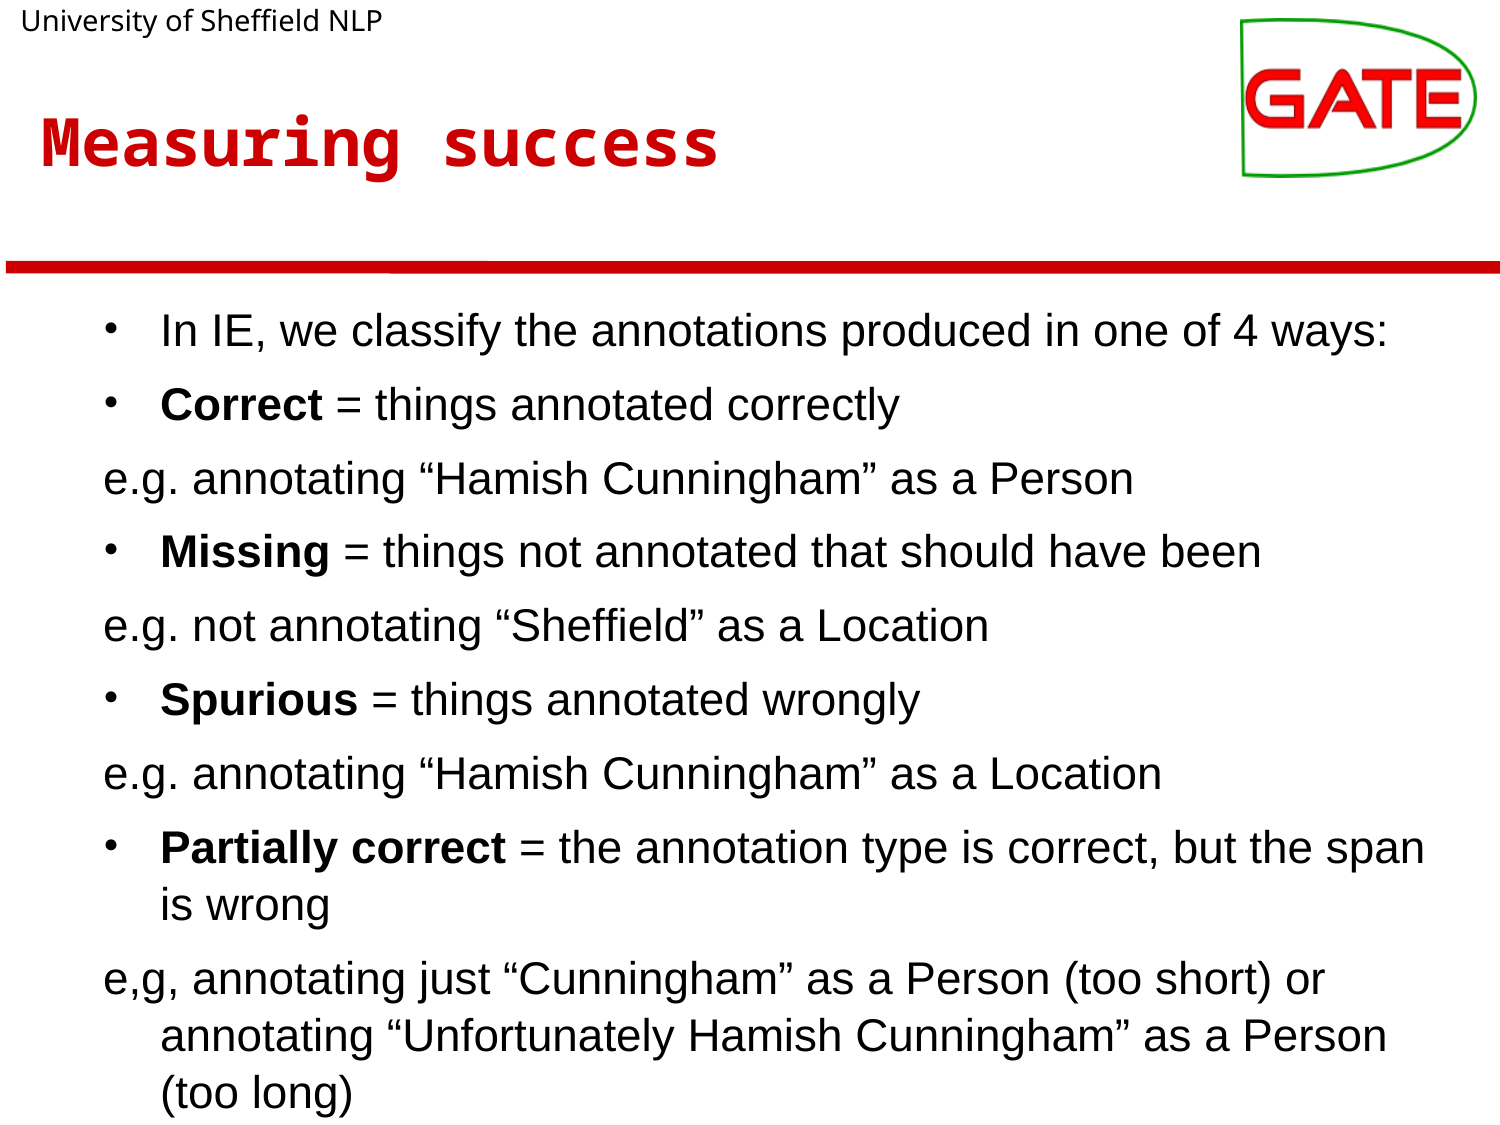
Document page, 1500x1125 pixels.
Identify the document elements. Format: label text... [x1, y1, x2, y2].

picture [1240, 18, 1477, 178]
text_box Measuring success [41, 38, 1384, 248]
text_box In IE, we classify the annotations produced in one of 4 ways: Correct = things annotated correctly e.g. annotating “Hamish Cunningham” as a Person Missing = things not annotated that should have been e.g. not annotating “Sheffield” as a Location Spurious = things annotated wrongly e.g. annotating “Hamish Cunningham” as a Location Partially correct = the annotation type is correct, but the span is wrong e,g, annotating just “Cunningham” as a Person (too short) or annotating “Unfortunately Hamish Cunningham” as a Person (too long) [29, 290, 1477, 1125]
